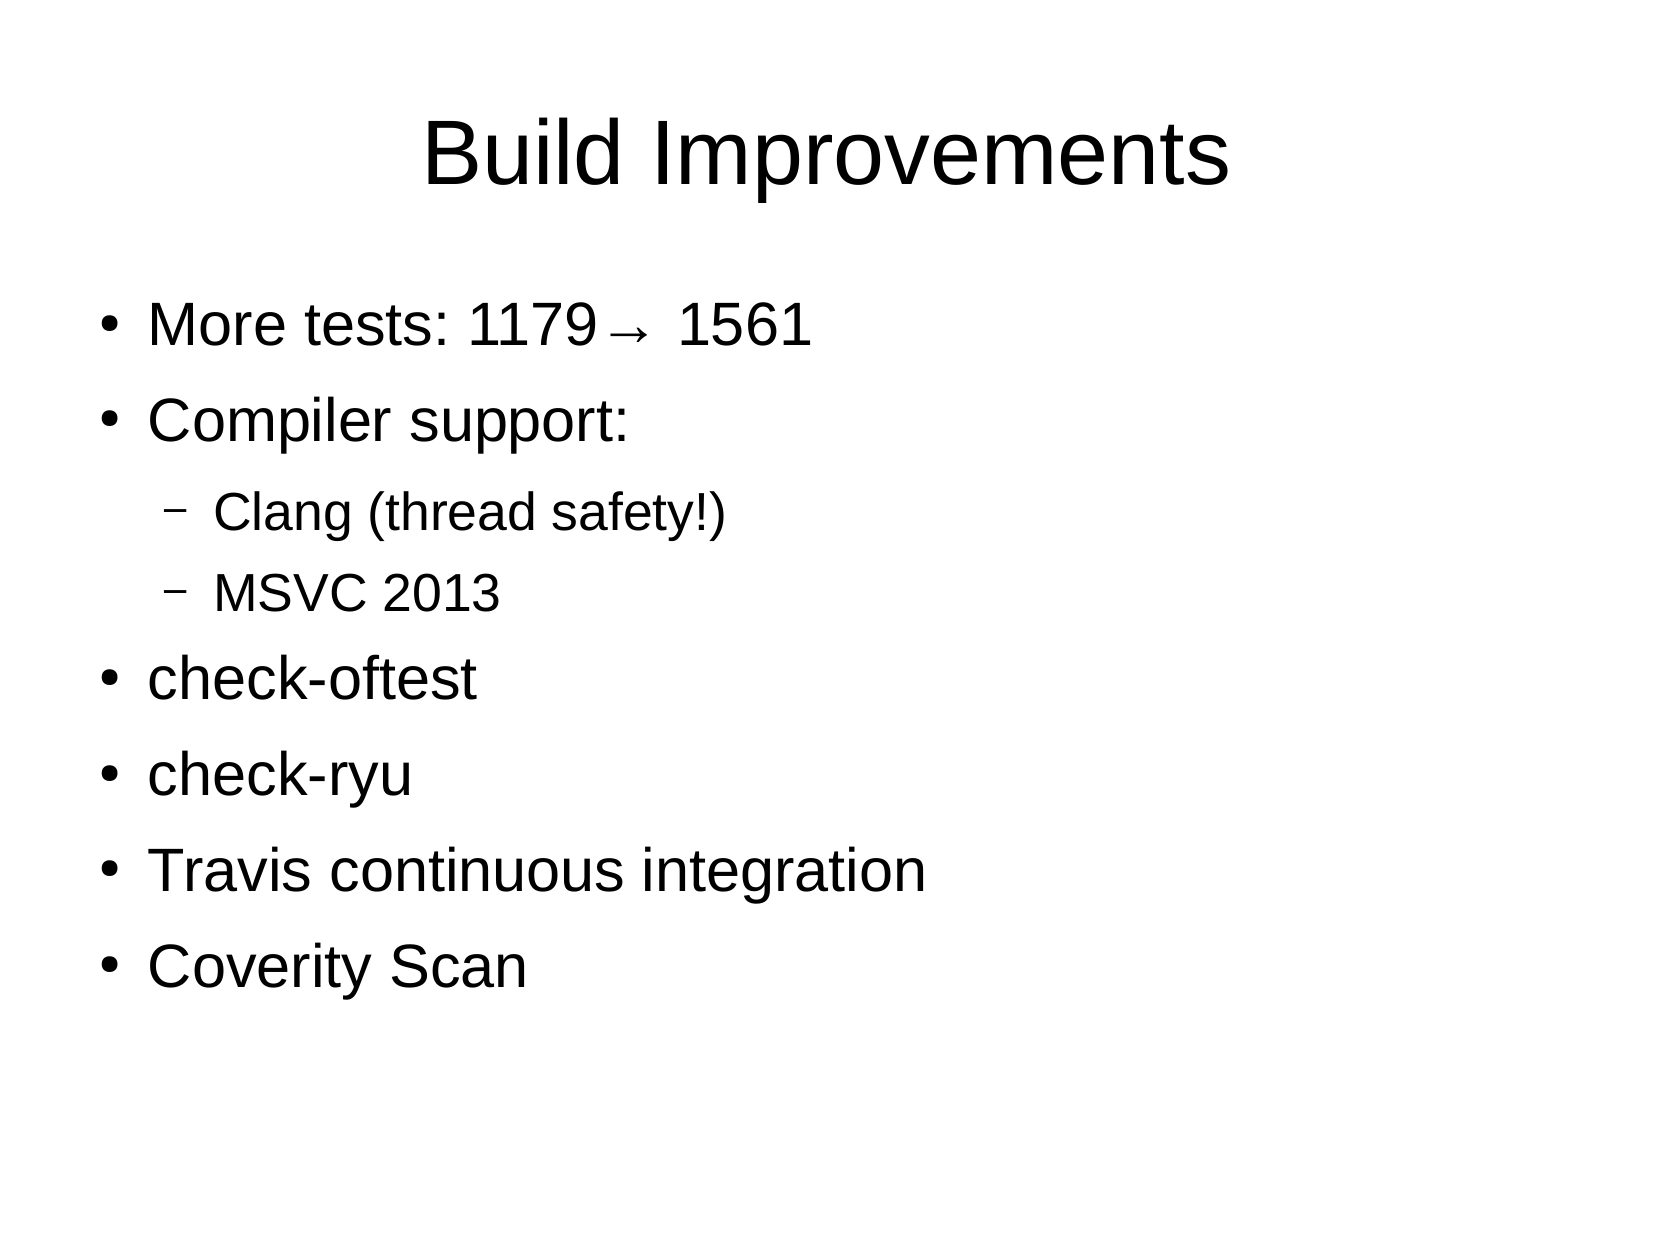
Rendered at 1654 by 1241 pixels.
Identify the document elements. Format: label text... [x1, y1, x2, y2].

title Build Improvements [82, 49, 1571, 257]
list More tests: 1179→ 1561 Compiler support: Clang (thread safety!) MSVC 2013 check-oftest check-ryu Travis continuous integration Coverity Scan [82, 290, 1538, 1010]
